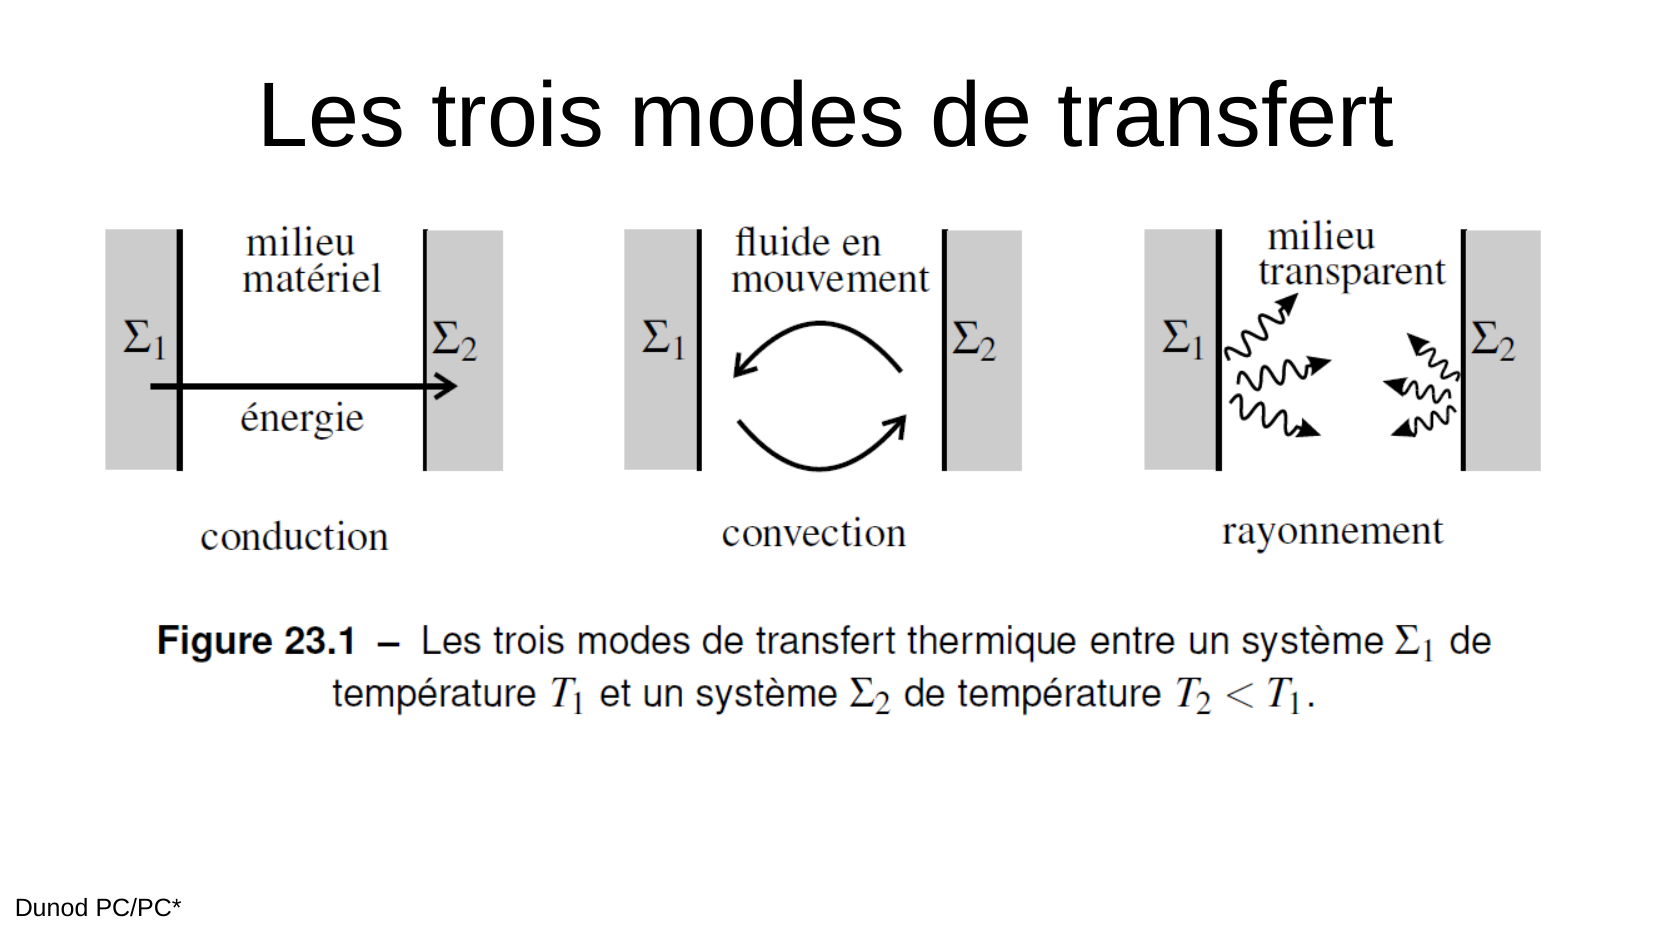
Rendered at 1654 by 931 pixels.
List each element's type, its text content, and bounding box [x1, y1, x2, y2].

text_box Dunod PC/PC* [0, 885, 331, 931]
title Les trois modes de transfert [82, 37, 1571, 183]
picture [13, 183, 1651, 753]
